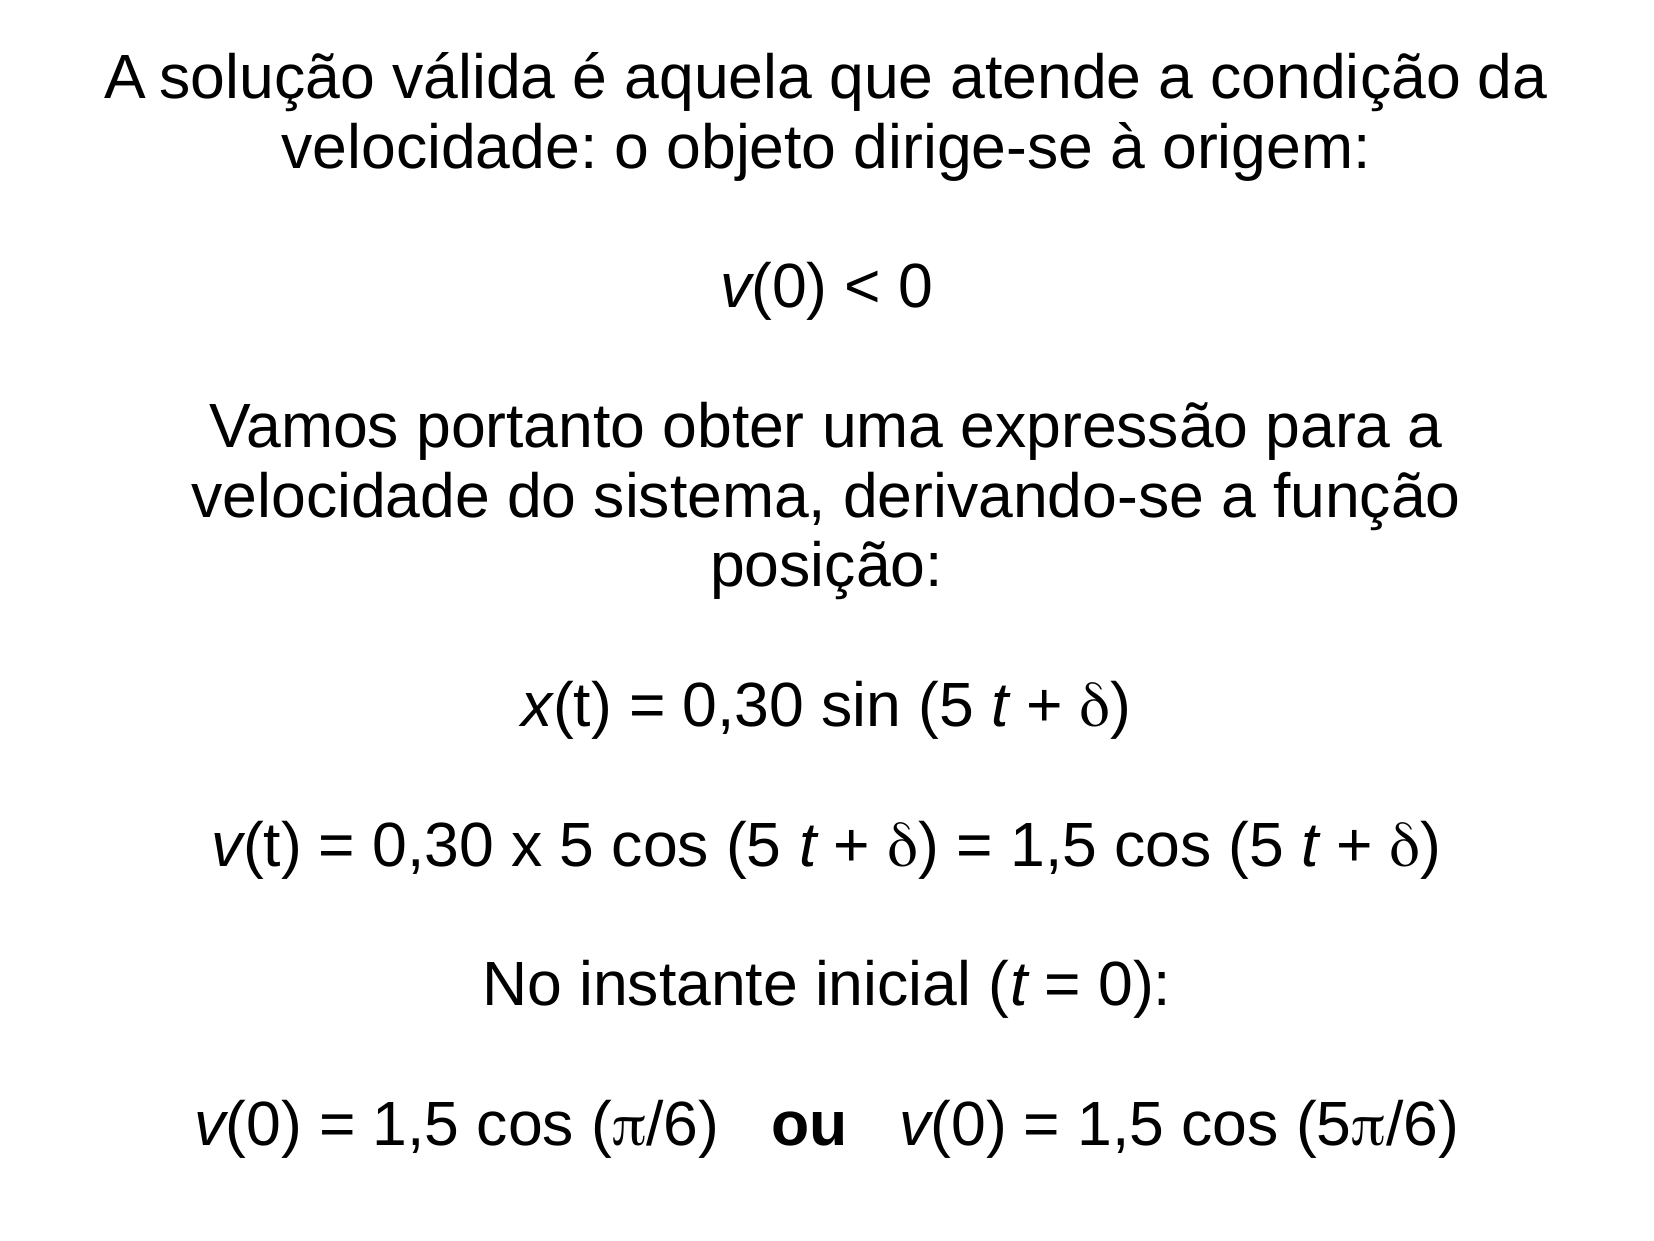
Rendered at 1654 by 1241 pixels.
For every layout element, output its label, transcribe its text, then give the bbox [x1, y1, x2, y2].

subtitle A solução válida é aquela que atende a condição da velocidade: o objeto dirige-se à origem: v(0) < 0 Vamos portanto obter uma expressão para a velocidade do sistema, derivando-se a função posição: x(t) = 0,30 sin (5 t + d) v(t) = 0,30 x 5 cos (5 t + d) = 1,5 cos (5 t + d) No instante inicial (t = 0): v(0) = 1,5 cos (p/6) ou v(0) = 1,5 cos (5p/6) [82, 24, 1571, 1177]
